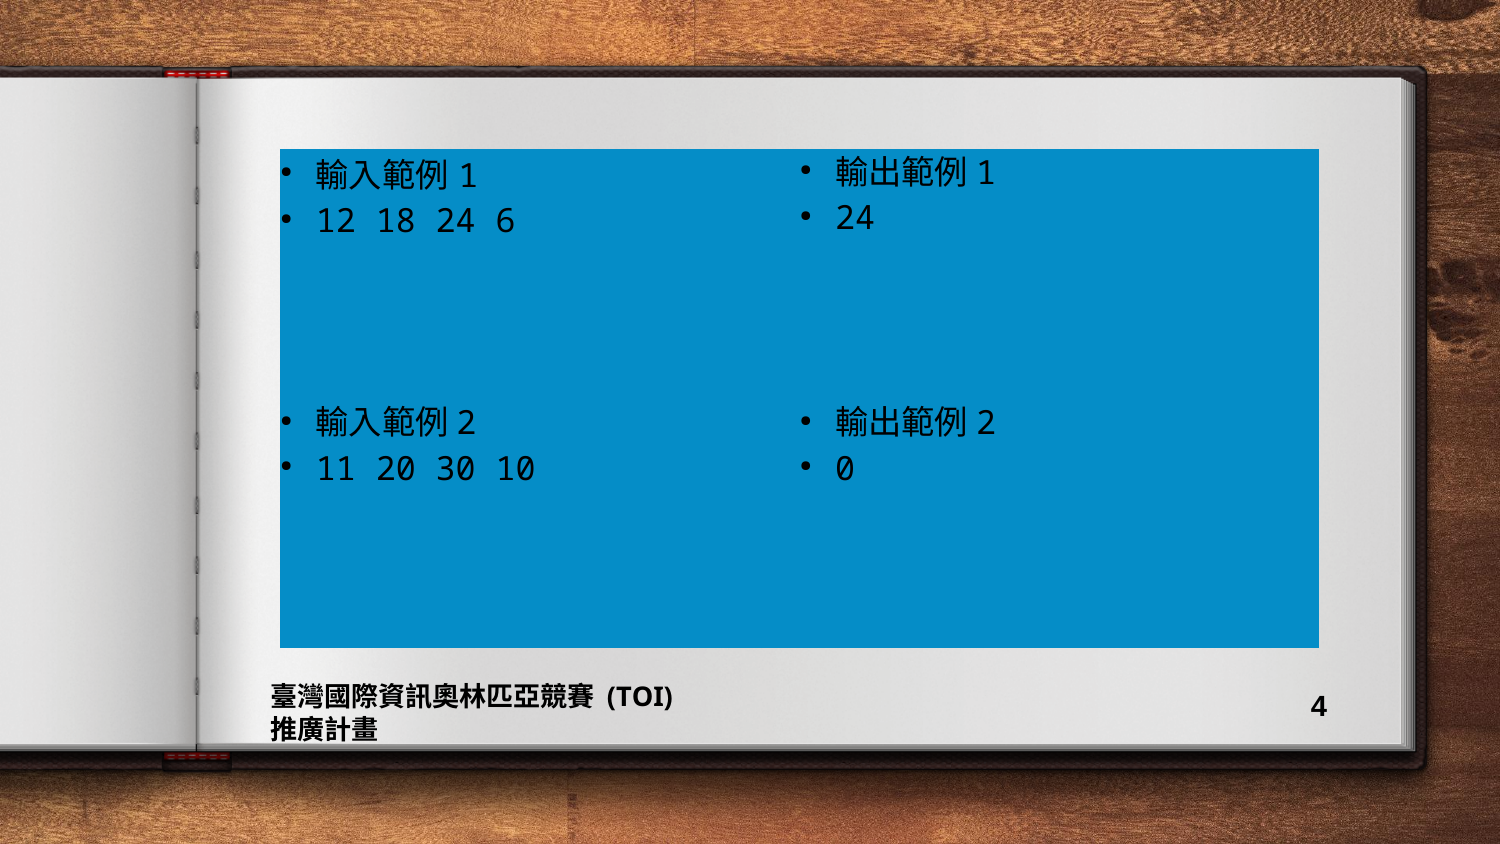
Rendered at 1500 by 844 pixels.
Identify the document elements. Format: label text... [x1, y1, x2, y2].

table_header 輸入範例1 12 18 24 6 [280, 149, 800, 399]
text_box 4 [1295, 672, 1386, 737]
table_cell 輸出範例2 0 [800, 399, 1319, 648]
table_header 輸出範例1 24 [800, 149, 1319, 399]
table_cell 輸入範例2 11 20 30 10 [280, 399, 800, 648]
